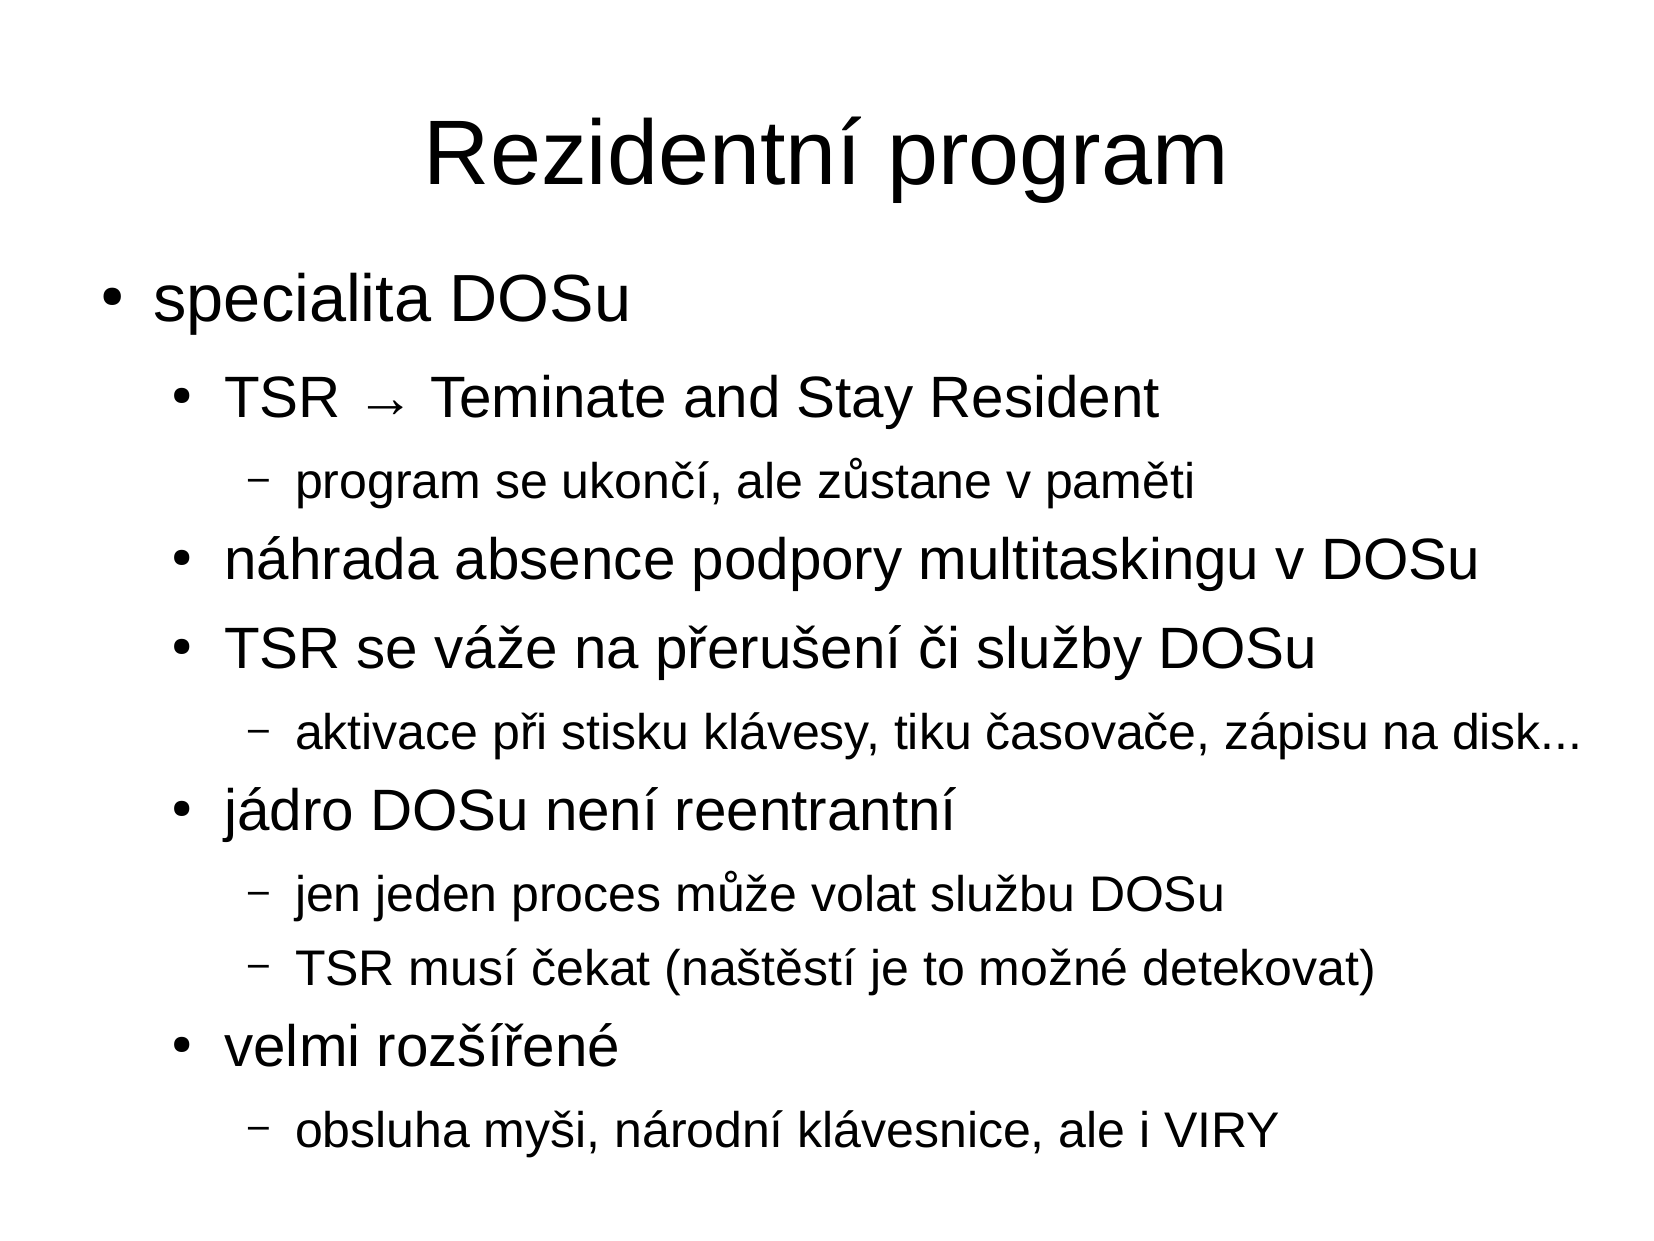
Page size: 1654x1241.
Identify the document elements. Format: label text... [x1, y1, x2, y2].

list specialita DOSu TSR → Teminate and Stay Resident program se ukončí, ale zůstane v paměti náhrada absence podpory multitaskingu v DOSu TSR se váže na přerušení či služby DOSu aktivace při stisku klávesy, tiku časovače, zápisu na disk... jádro DOSu není reentrantní jen jeden proces může volat službu DOSu TSR musí čekat (naštěstí je to možné detekovat) velmi rozšířené obsluha myši, národní klávesnice, ale i VIRY [82, 260, 1625, 1157]
title Rezidentní program [82, 56, 1571, 250]
